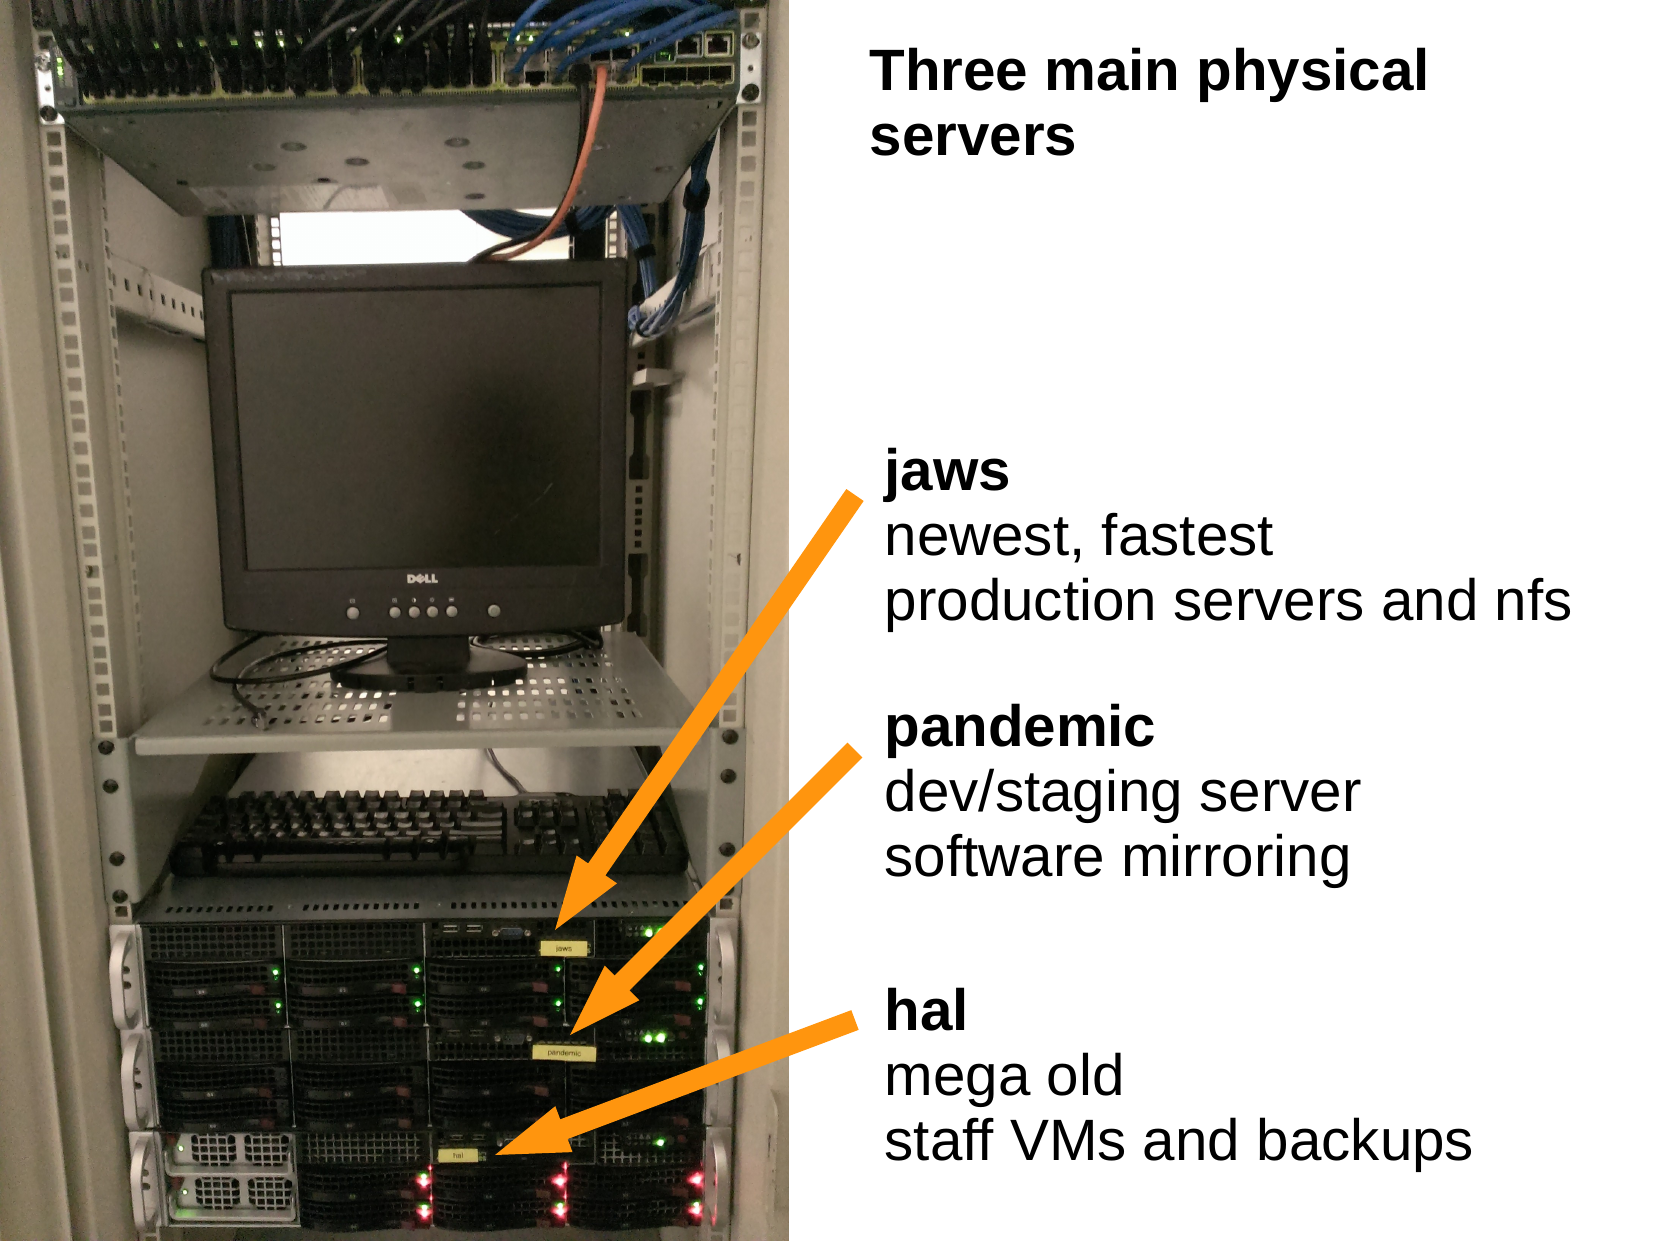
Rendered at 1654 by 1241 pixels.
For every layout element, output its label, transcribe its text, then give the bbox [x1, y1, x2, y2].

text_box Three main physical servers [855, 30, 1636, 175]
text_box pandemic dev/staging server software mirroring [870, 686, 1606, 970]
text_box jaws newest, fastest production servers and nfs [870, 430, 1606, 686]
picture [0, 0, 789, 1241]
text_box hal mega old staff VMs and backups [870, 970, 1606, 1201]
